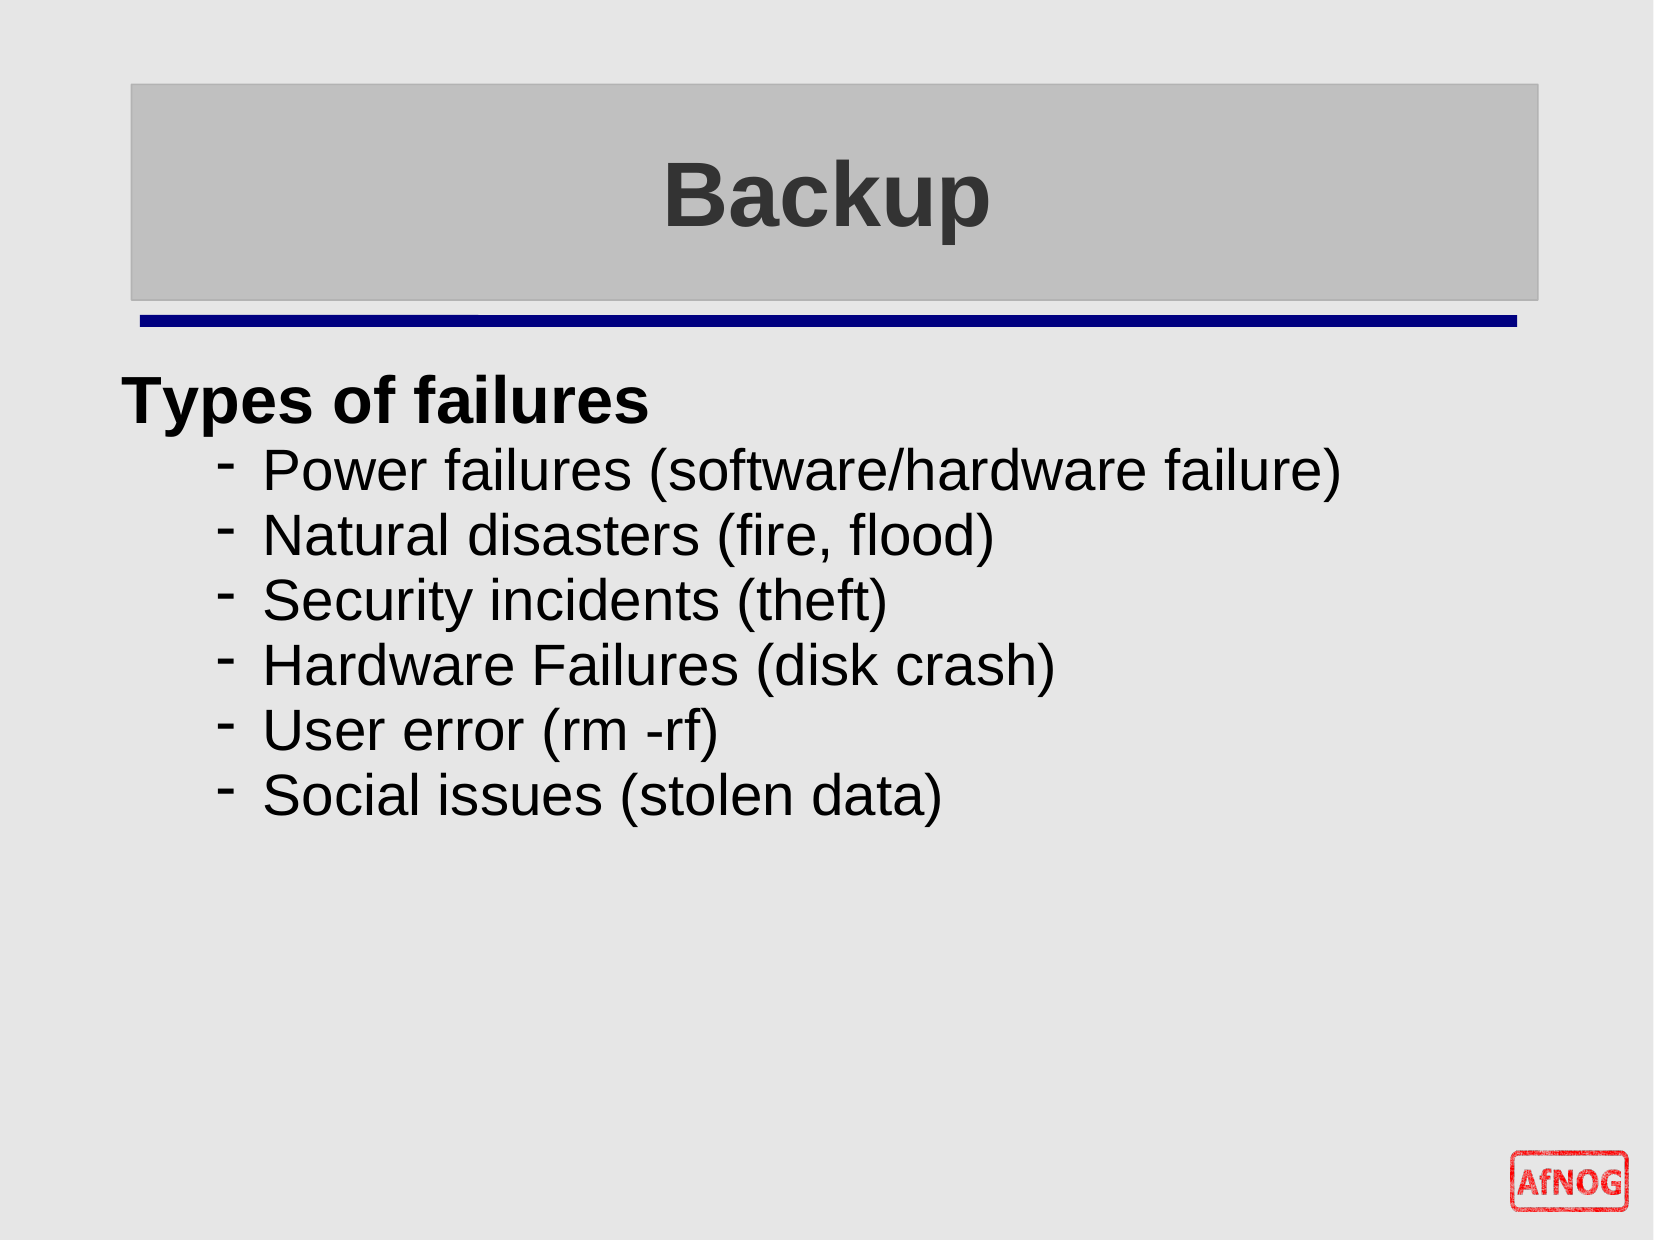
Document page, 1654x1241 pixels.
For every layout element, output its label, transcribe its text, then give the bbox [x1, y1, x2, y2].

picture [1510, 1150, 1629, 1212]
text_box Backup [121, 91, 1534, 299]
text_box Types of failures Power failures (software/hardware failure) Natural disasters (fire, flood) Security incidents (theft) Hardware Failures (disk crash) User error (rm -rf) Social issues (stolen data) [121, 358, 1534, 1140]
